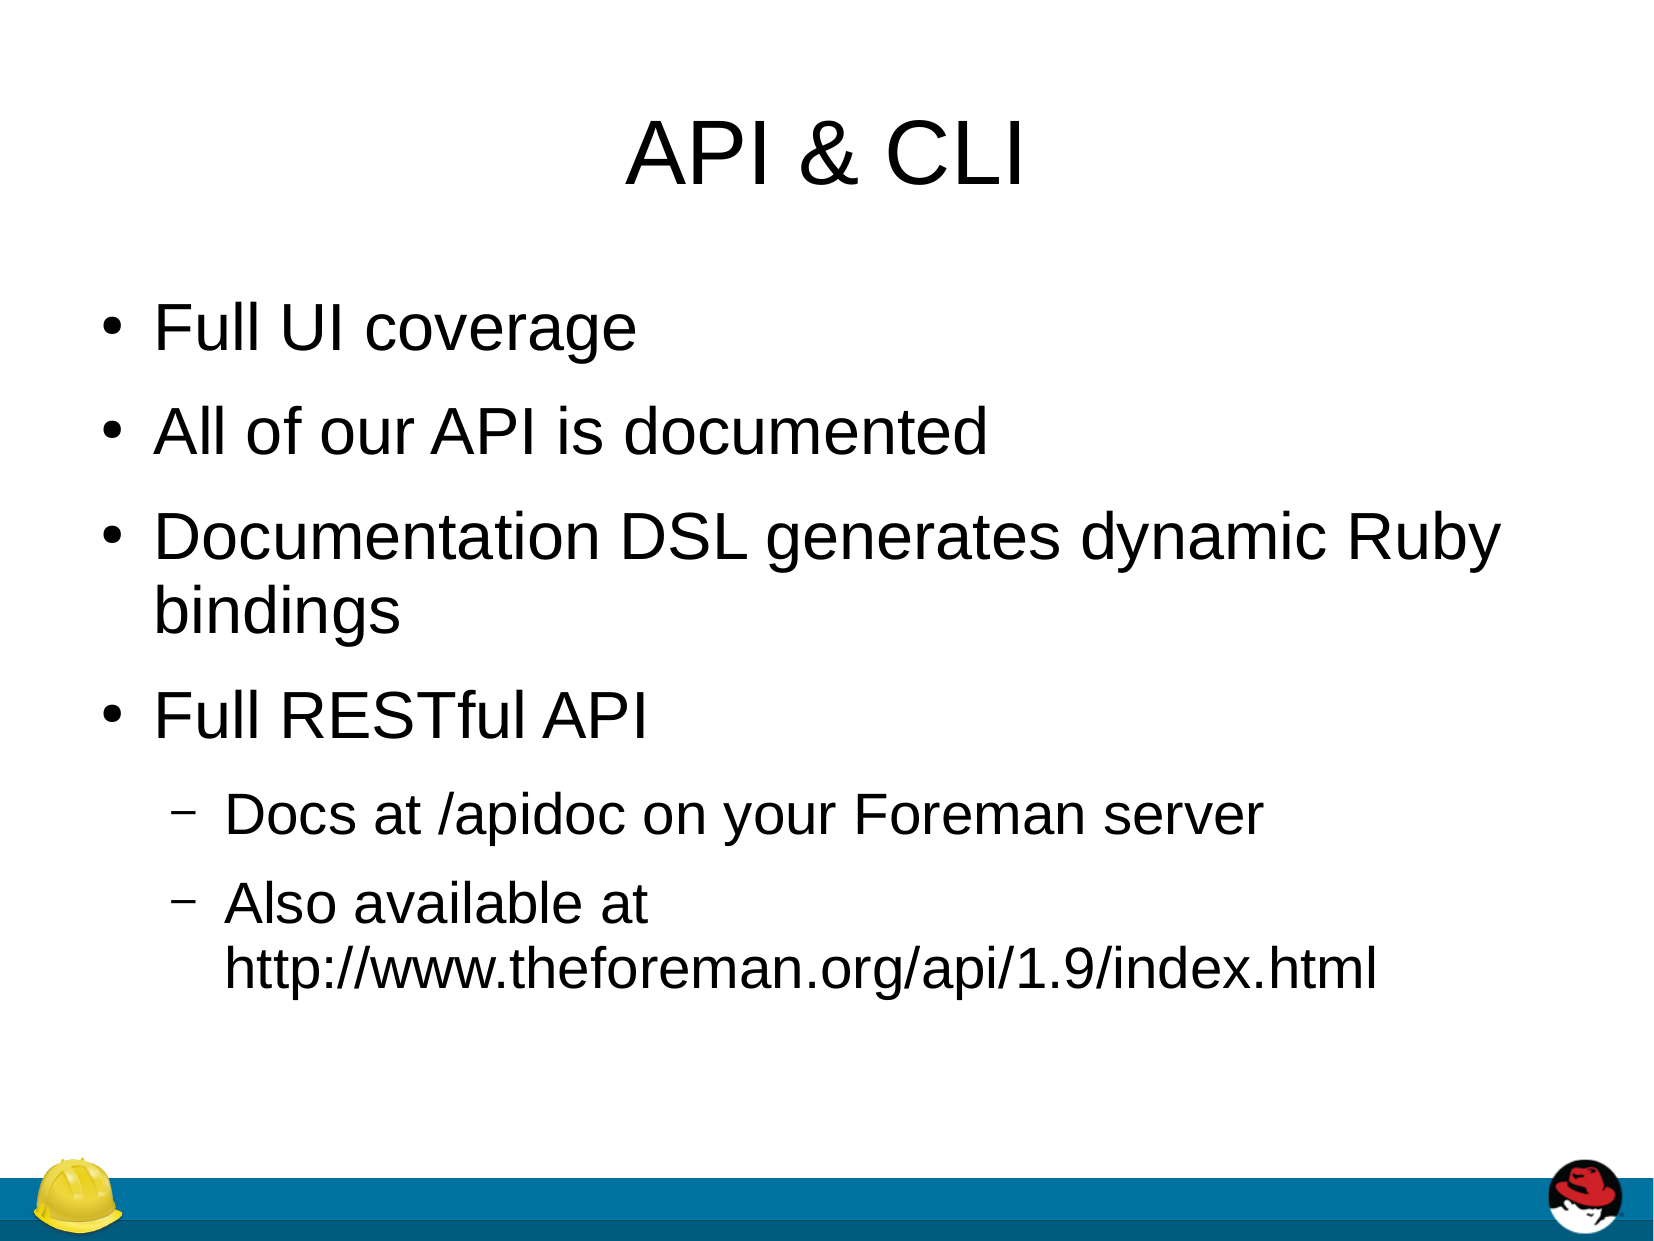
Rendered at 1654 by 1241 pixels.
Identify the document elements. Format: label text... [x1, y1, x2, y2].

list Full UI coverage All of our API is documented Documentation DSL generates dynamic Ruby bindings Full RESTful API Docs at /apidoc on your Foreman server Also available at http://www.theforeman.org/api/1.9/index.html [82, 290, 1571, 1010]
title API & CLI [82, 49, 1571, 257]
picture [1547, 1157, 1630, 1233]
picture [23, 1145, 130, 1235]
